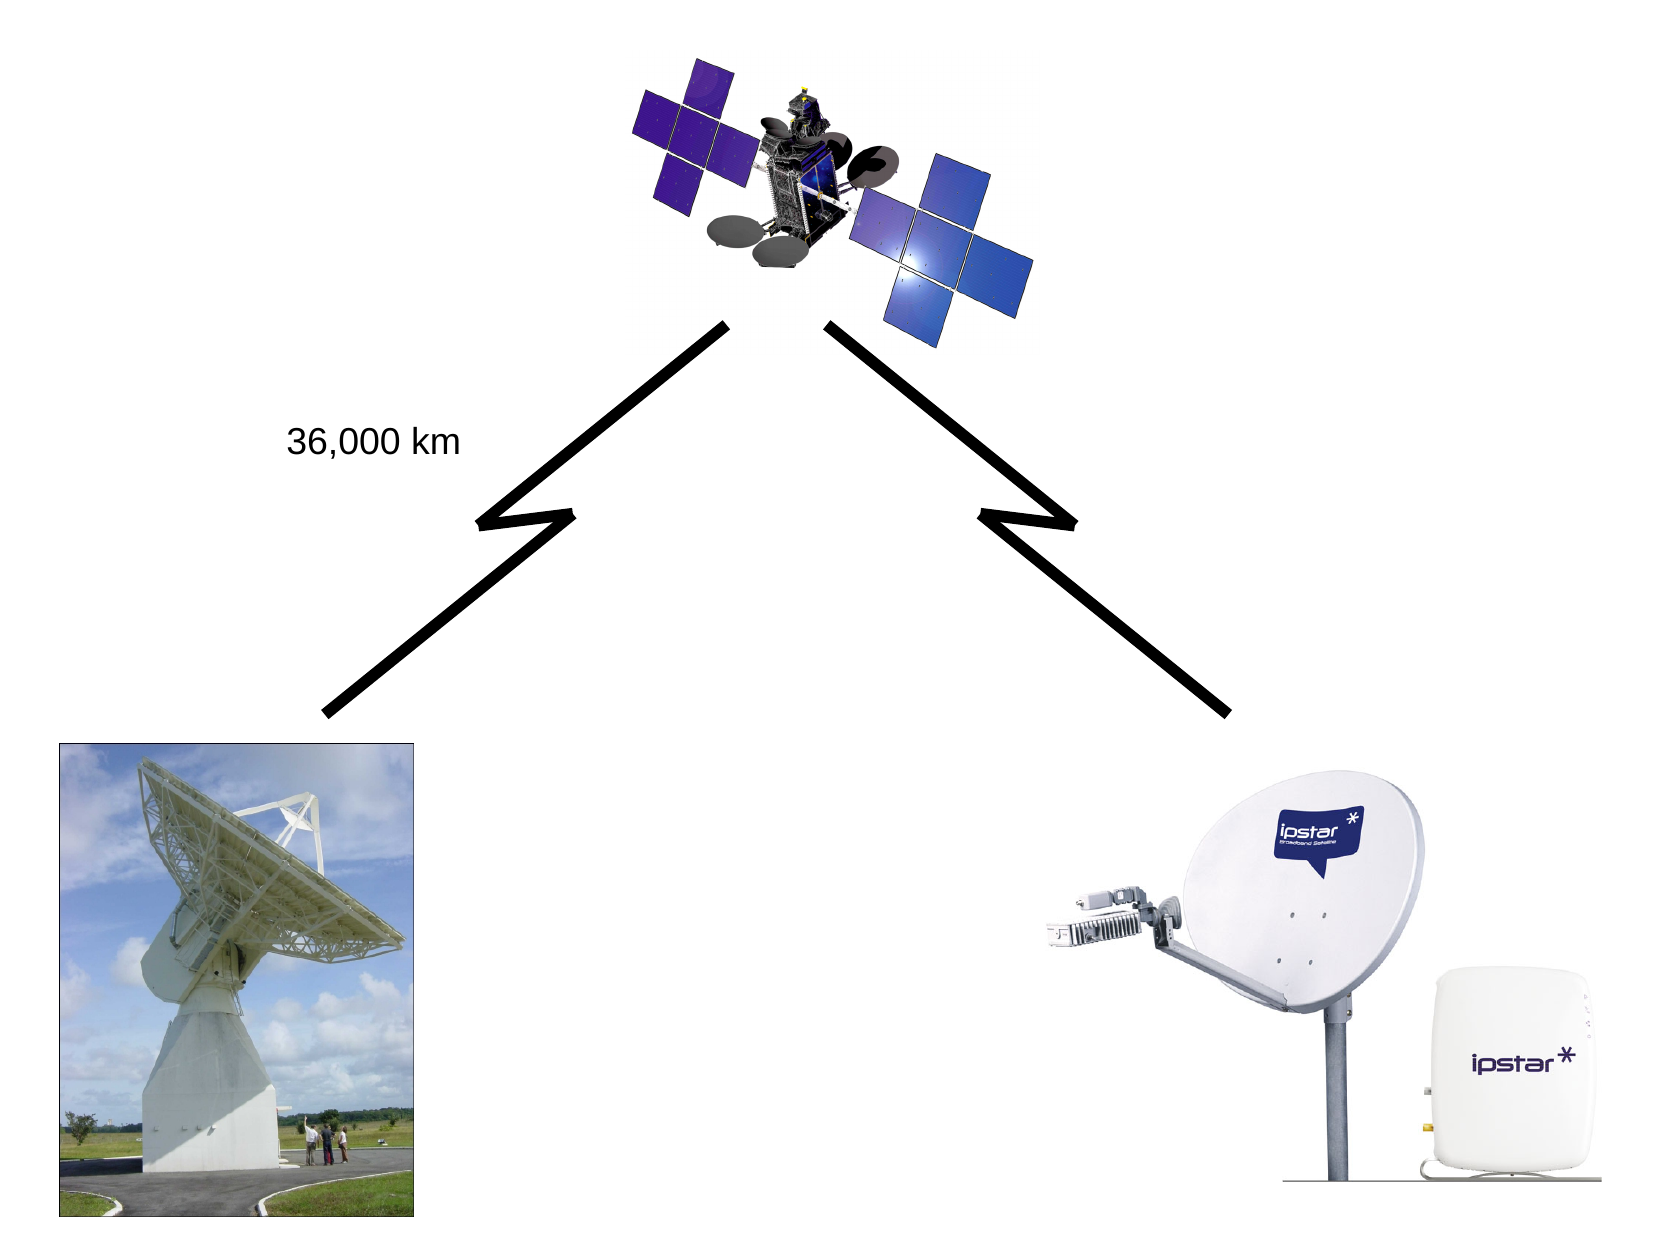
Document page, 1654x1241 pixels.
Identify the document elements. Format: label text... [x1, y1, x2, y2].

picture [59, 743, 414, 1217]
picture [1033, 761, 1625, 1195]
picture [625, 50, 1040, 355]
text_box 36,000 km [271, 413, 485, 471]
